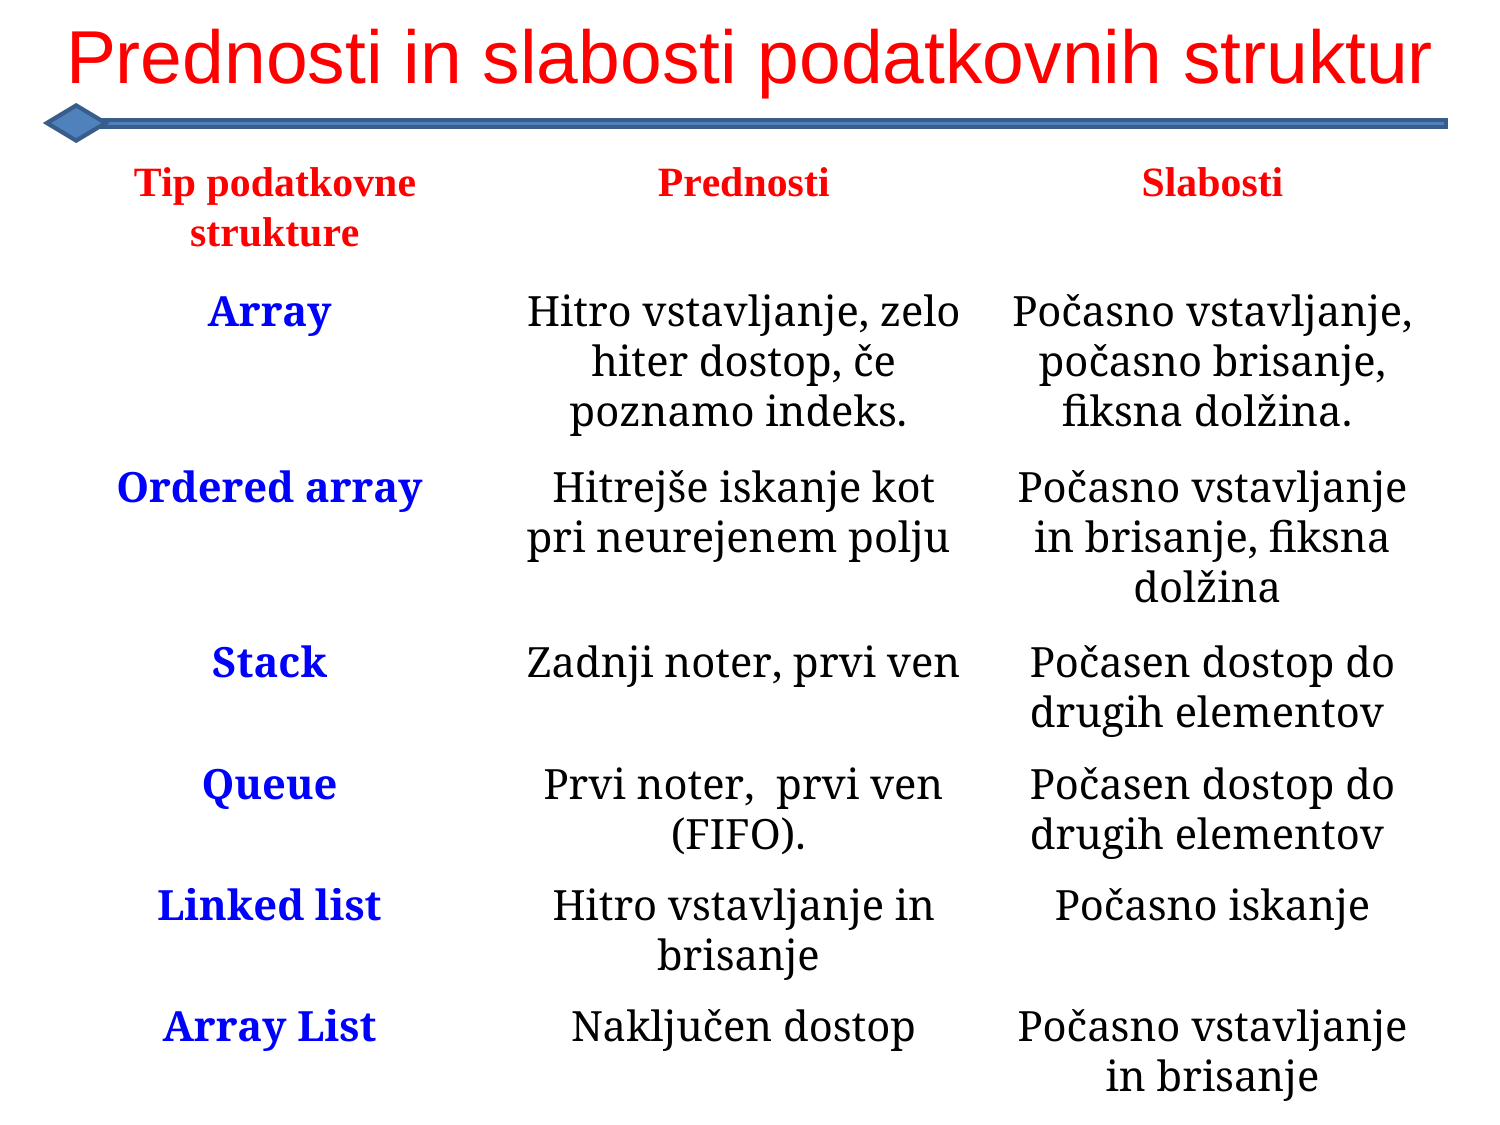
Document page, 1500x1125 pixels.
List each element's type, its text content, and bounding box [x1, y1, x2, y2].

table_cell Queue [41, 750, 509, 871]
table_cell Počasno iskanje [978, 871, 1447, 992]
table_cell Počasno vstavljanje, počasno brisanje, fiksna dolžina. [978, 277, 1447, 453]
table_cell Ordered array [41, 453, 509, 629]
title Prednosti in slabosti podatkovnih struktur [0, 0, 1500, 108]
table_cell Array List [41, 992, 509, 1114]
table_cell Array [41, 277, 509, 453]
table_cell Naključen dostop [509, 992, 978, 1114]
table_cell Stack [41, 629, 509, 750]
table_cell Počasno vstavljanje in brisanje, fiksna dolžina [978, 453, 1447, 629]
table_cell Prvi noter, prvi ven (FIFO). [509, 750, 978, 871]
table_cell Počasen dostop do drugih elementov [978, 629, 1447, 750]
table_cell Zadnji noter, prvi ven [509, 629, 978, 750]
table_cell Počasen dostop do drugih elementov [978, 750, 1447, 871]
table_cell Hitro vstavljanje in brisanje [509, 871, 978, 992]
table_header Prednosti [509, 148, 978, 277]
table_cell Linked list [41, 871, 509, 992]
table_header Tip podatkovne strukture [41, 148, 509, 277]
table_cell Hitrejše iskanje kot pri neurejenem polju [509, 453, 978, 629]
table_cell Počasno vstavljanje in brisanje [978, 992, 1447, 1114]
table_header Slabosti [978, 148, 1447, 277]
table_cell Hitro vstavljanje, zelo hiter dostop, če poznamo indeks. [509, 277, 978, 453]
